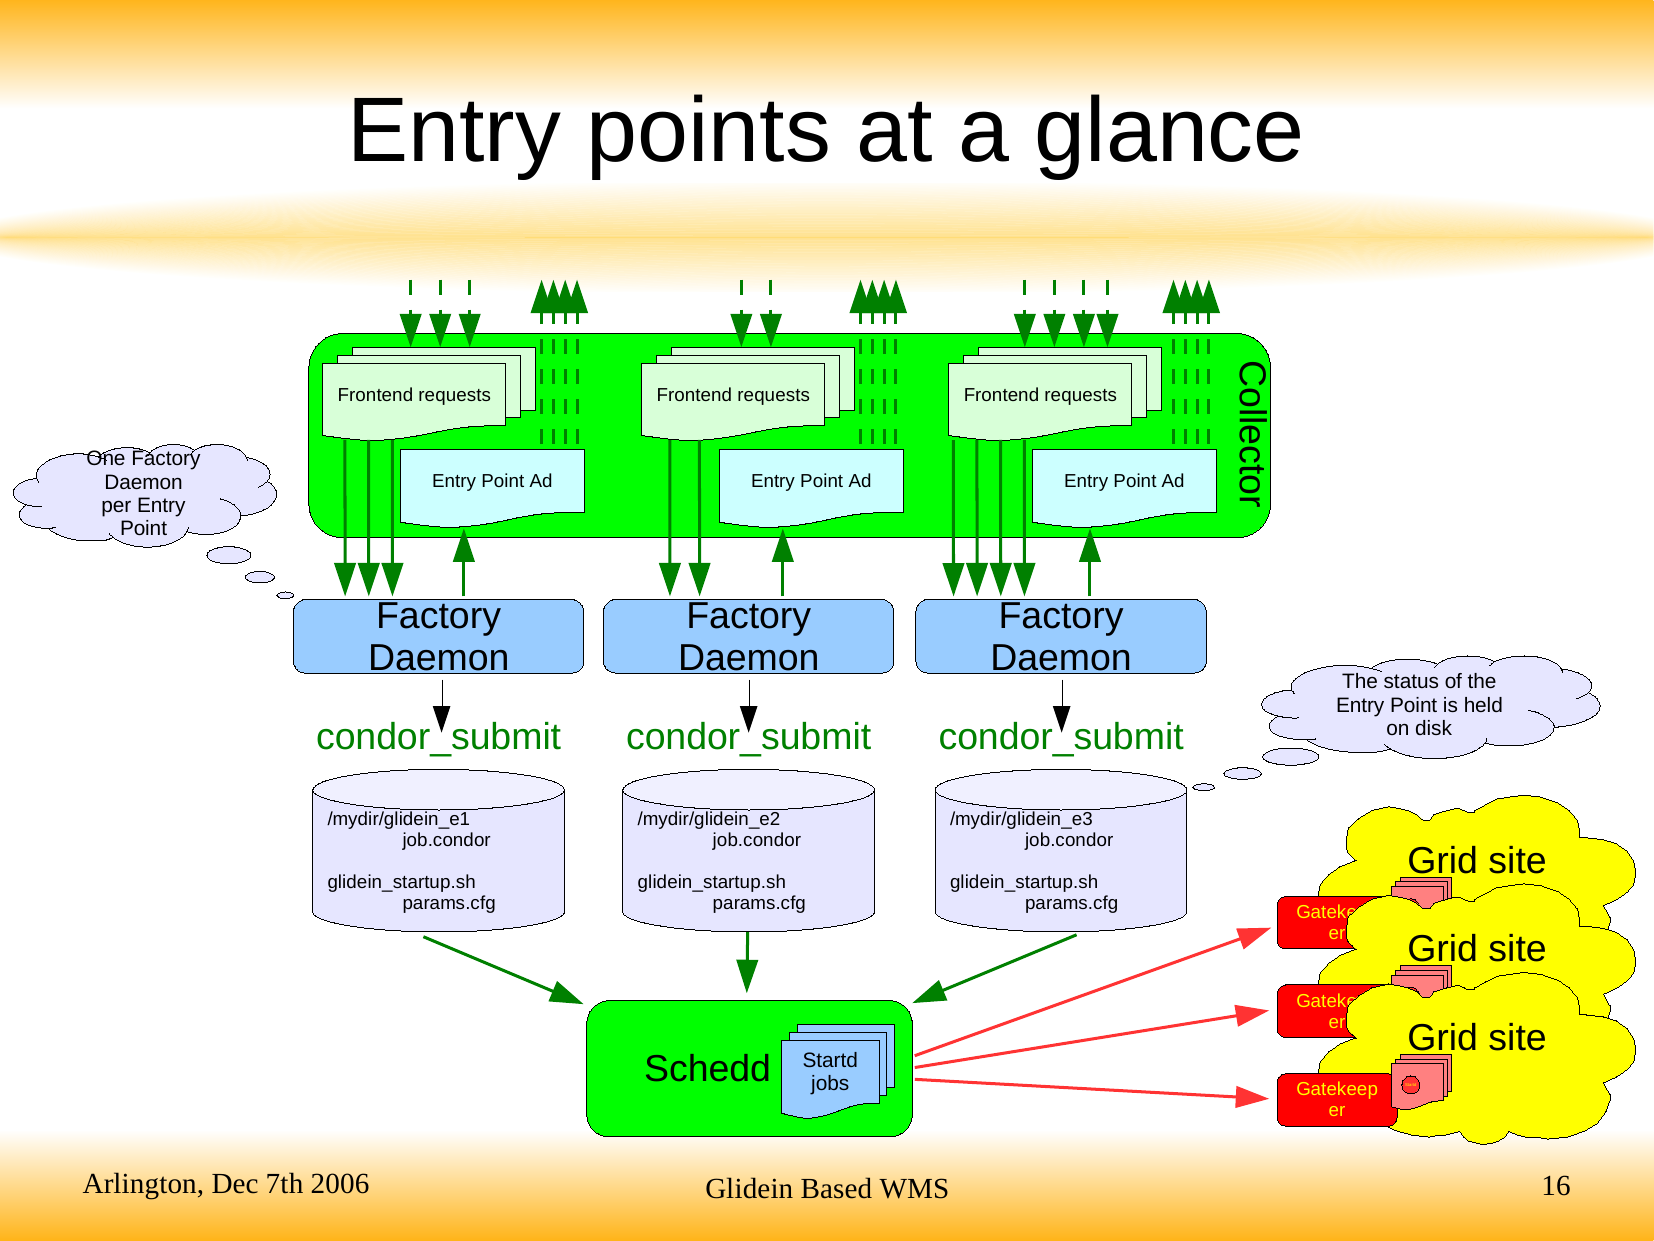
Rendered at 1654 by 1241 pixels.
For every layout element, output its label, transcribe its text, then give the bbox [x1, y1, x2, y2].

text_box Gatekeeper [1277, 896, 1381, 949]
text_box [1003, 439, 1022, 538]
text_box Gatekeeper [1277, 1073, 1398, 1127]
text_box One Factory Daemon per Entry Point [13, 444, 277, 548]
text_box [979, 440, 999, 538]
text_box [308, 333, 410, 538]
text_box condor_submit [301, 708, 577, 779]
text_box Factory Daemon [603, 599, 894, 674]
text_box [394, 333, 741, 538]
text_box [701, 333, 1024, 538]
text_box Startd jobs [781, 1024, 895, 1119]
text_box [371, 440, 390, 538]
text_box The status of the Entry Point is held on disk [1262, 748, 1319, 766]
text_box Collector [1210, 345, 1282, 523]
text_box Grid site [1318, 883, 1636, 1018]
text_box [1085, 333, 1107, 347]
text_box [412, 333, 439, 347]
text_box [1391, 1054, 1452, 1110]
text_box Schedd [586, 1000, 913, 1137]
text_box [441, 333, 469, 347]
text_box Gatekeeper [1277, 984, 1384, 1038]
text_box Startd [1401, 1075, 1420, 1094]
text_box /mydir/glidein_e2 job.condor glidein_startup.sh params.cfg [622, 791, 875, 932]
text_box Grid site [1318, 795, 1636, 929]
title Entry points at a glance [82, 25, 1571, 233]
text_box [1026, 333, 1054, 347]
text_box [1026, 333, 1263, 538]
text_box [672, 440, 698, 538]
text_box Factory Daemon [293, 599, 584, 674]
text_box [1055, 333, 1083, 347]
text_box Entry Point Ad [1032, 449, 1217, 528]
text_box condor_submit [611, 708, 887, 779]
text_box [742, 333, 770, 347]
text_box Frontend requests [322, 347, 536, 441]
text_box VO frontend [18, 235, 1635, 239]
text_box [347, 439, 367, 538]
text_box Frontend requests [641, 347, 855, 441]
text_box The status of the Entry Point is held on disk [1261, 655, 1601, 759]
text_box [1391, 965, 1452, 997]
text_box Frontend requests [948, 347, 1162, 441]
text_box Entry Point Ad [719, 449, 904, 528]
text_box Factory Daemon [915, 599, 1207, 674]
text_box condor_submit [923, 708, 1199, 779]
text_box One Factory Daemon per Entry Point [206, 546, 251, 564]
text_box [1391, 877, 1452, 908]
text_box Entry Point Ad [400, 449, 585, 528]
text_box /mydir/glidein_e1 job.condor glidein_startup.sh params.cfg [312, 791, 565, 932]
text_box /mydir/glidein_e3 job.condor glidein_startup.sh params.cfg [935, 792, 1187, 932]
text_box [1091, 513, 1265, 538]
text_box Grid site [1318, 972, 1636, 1145]
